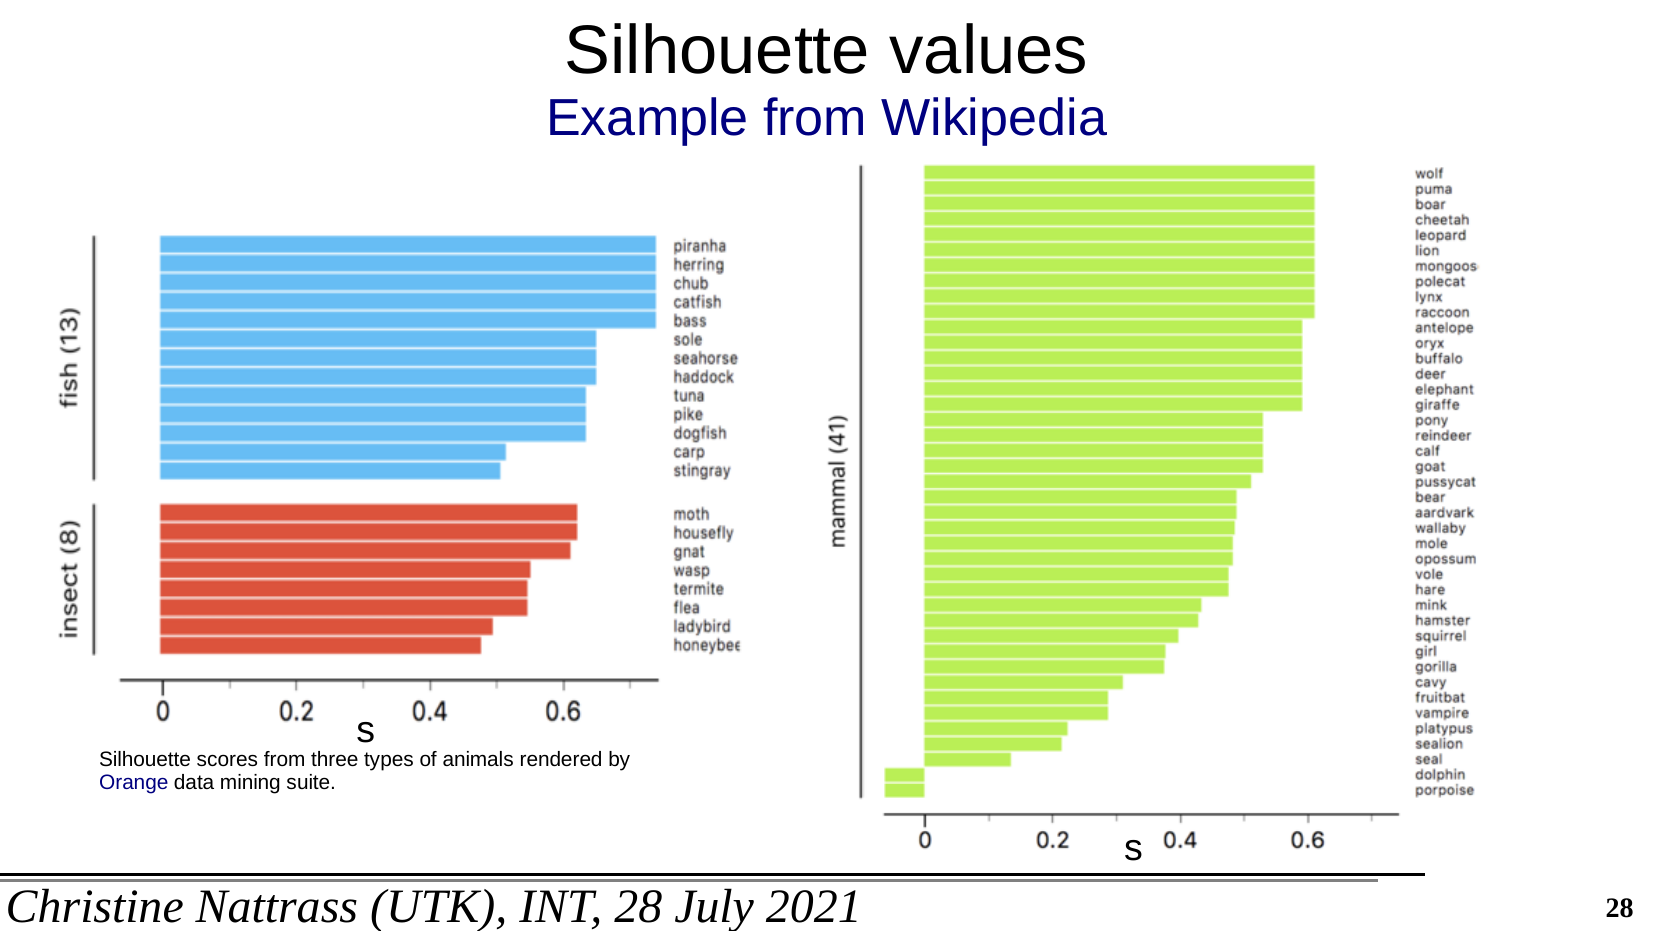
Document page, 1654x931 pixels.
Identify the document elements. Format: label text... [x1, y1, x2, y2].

text_box s [341, 701, 391, 740]
picture [811, 155, 1514, 871]
title Silhouette values Example from Wikipedia [82, 1, 1571, 157]
text_box s [1109, 819, 1158, 877]
text_box Silhouette scores from three types of animals rendered by Orange data mining suite. [84, 740, 707, 834]
picture [38, 222, 784, 764]
